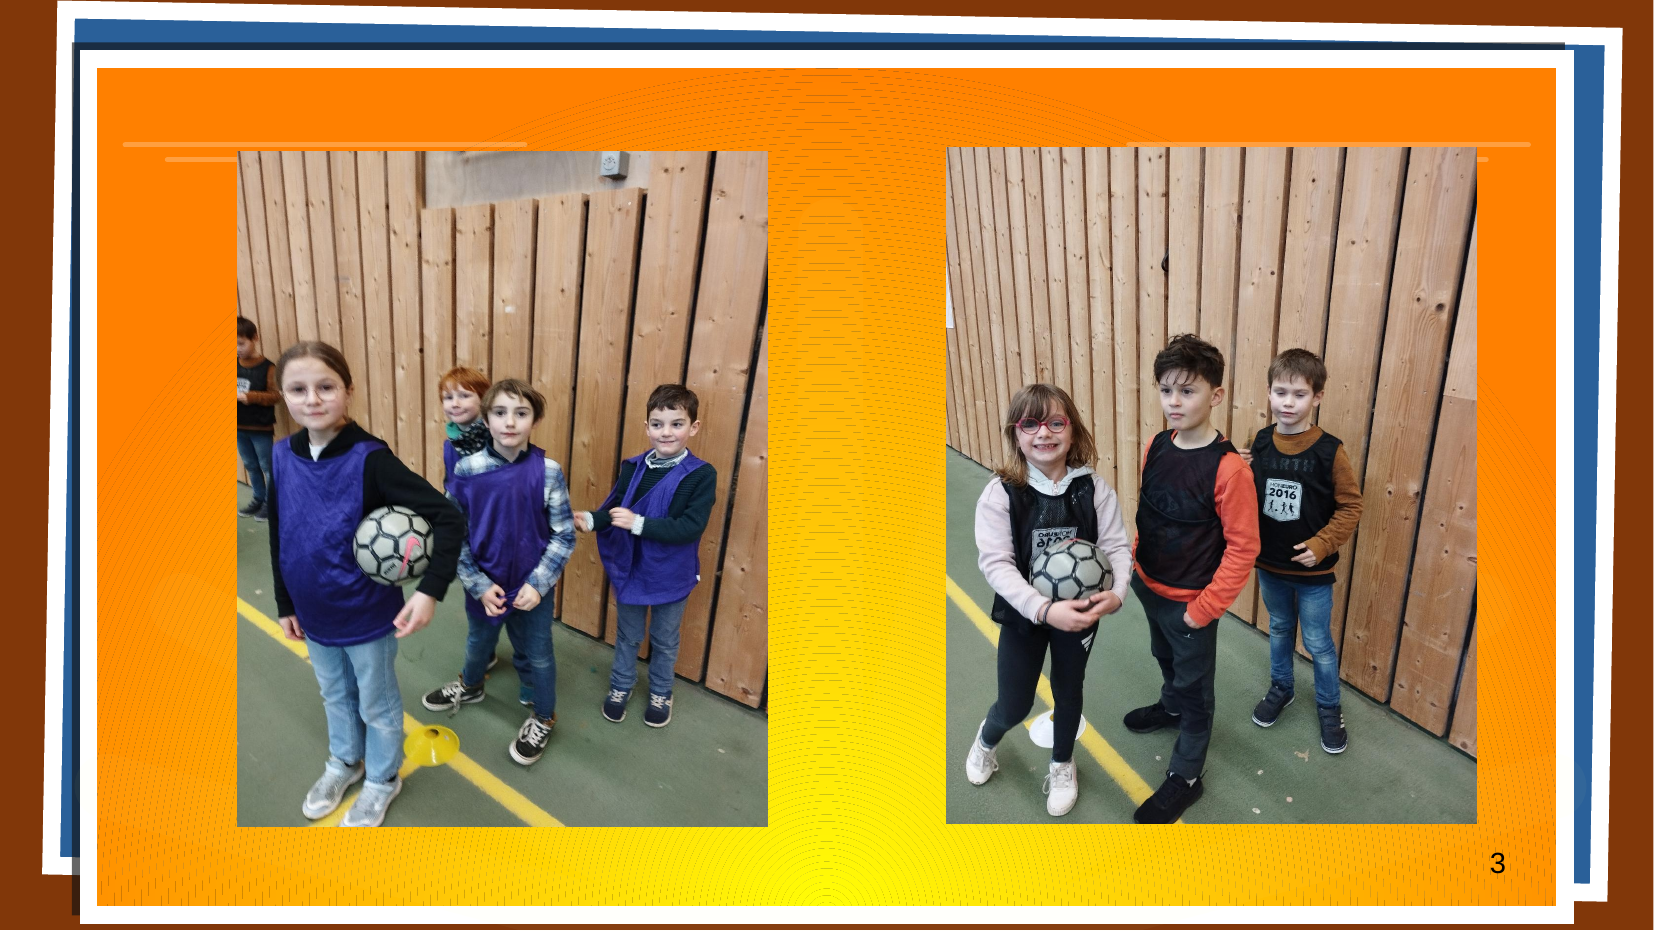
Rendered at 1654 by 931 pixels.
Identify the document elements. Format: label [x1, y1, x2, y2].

picture [237, 151, 768, 827]
picture [946, 147, 1477, 827]
